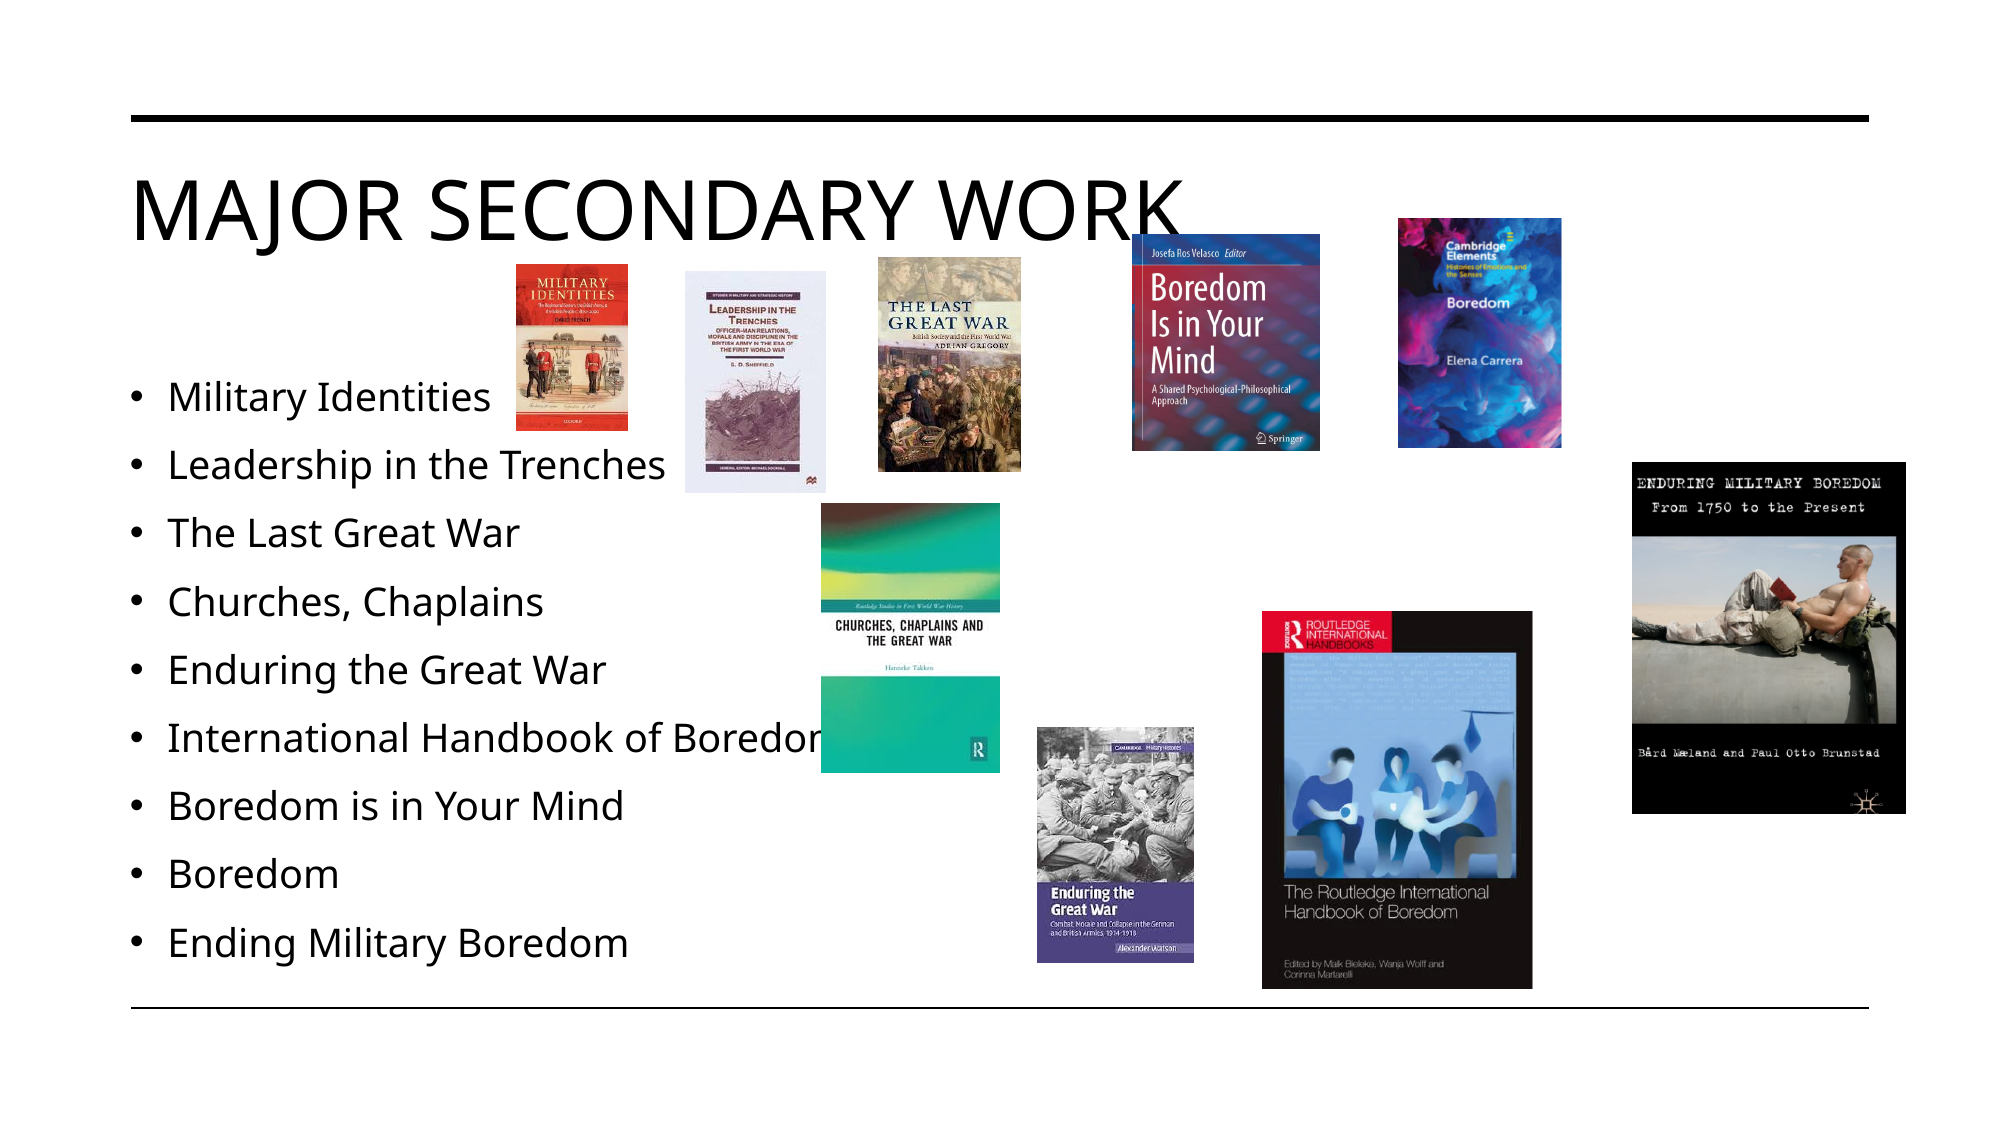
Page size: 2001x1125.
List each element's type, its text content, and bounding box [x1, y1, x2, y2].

picture [1132, 234, 1320, 452]
picture [878, 257, 1021, 472]
title Major secondary work [114, 149, 1869, 364]
picture [821, 503, 1000, 773]
picture [685, 271, 826, 493]
picture [1262, 612, 1536, 990]
list Military Identities Leadership in the Trenches The Last Great War Churches, Chaplains Enduring the Great War International Handbook of Boredom Boredom is in Your Mind Boredom Ending Military Boredom [114, 364, 1869, 979]
picture [1037, 727, 1194, 963]
picture [1632, 462, 1906, 814]
picture [1398, 218, 1565, 448]
picture [516, 264, 628, 431]
